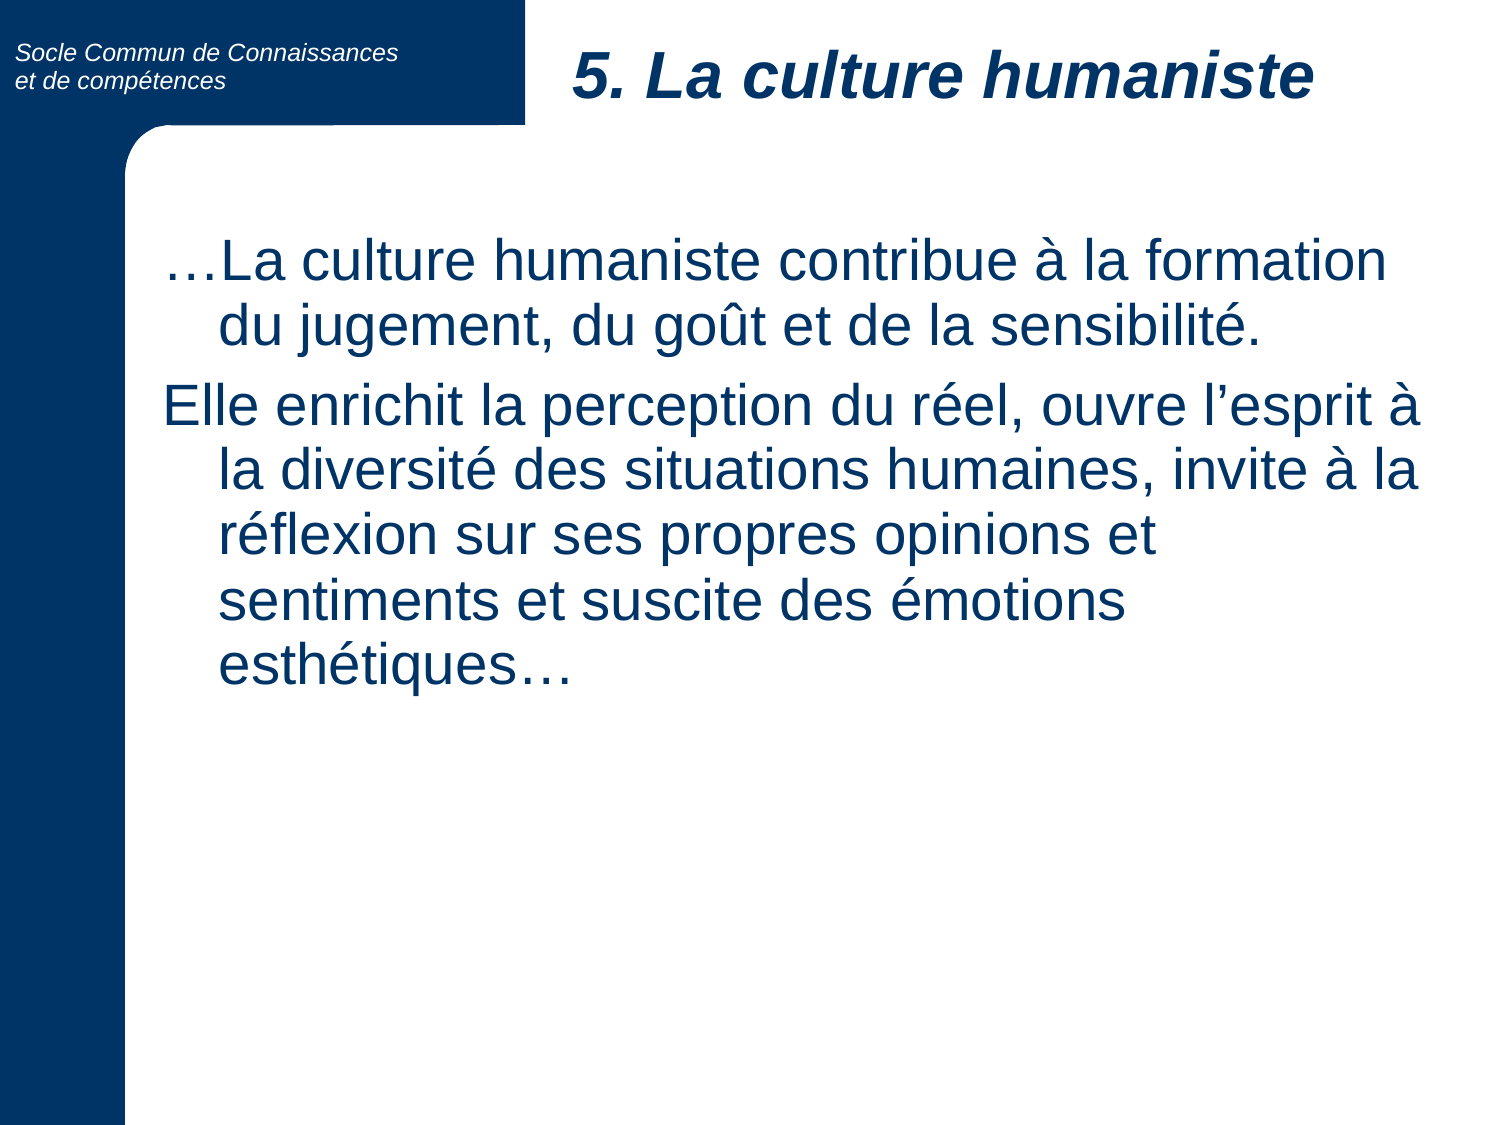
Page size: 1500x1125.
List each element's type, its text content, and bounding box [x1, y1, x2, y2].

title 5. La culture humaniste [557, 7, 1404, 120]
list …La culture humaniste contribue à la formation du jugement, du goût et de la sensibilité. Elle enrichit la perception du réel, ouvre l’esprit à la diversité des situations humaines, invite à la réflexion sur ses propres opinions et sentiments et suscite des émotions esthétiques… [147, 219, 1458, 831]
